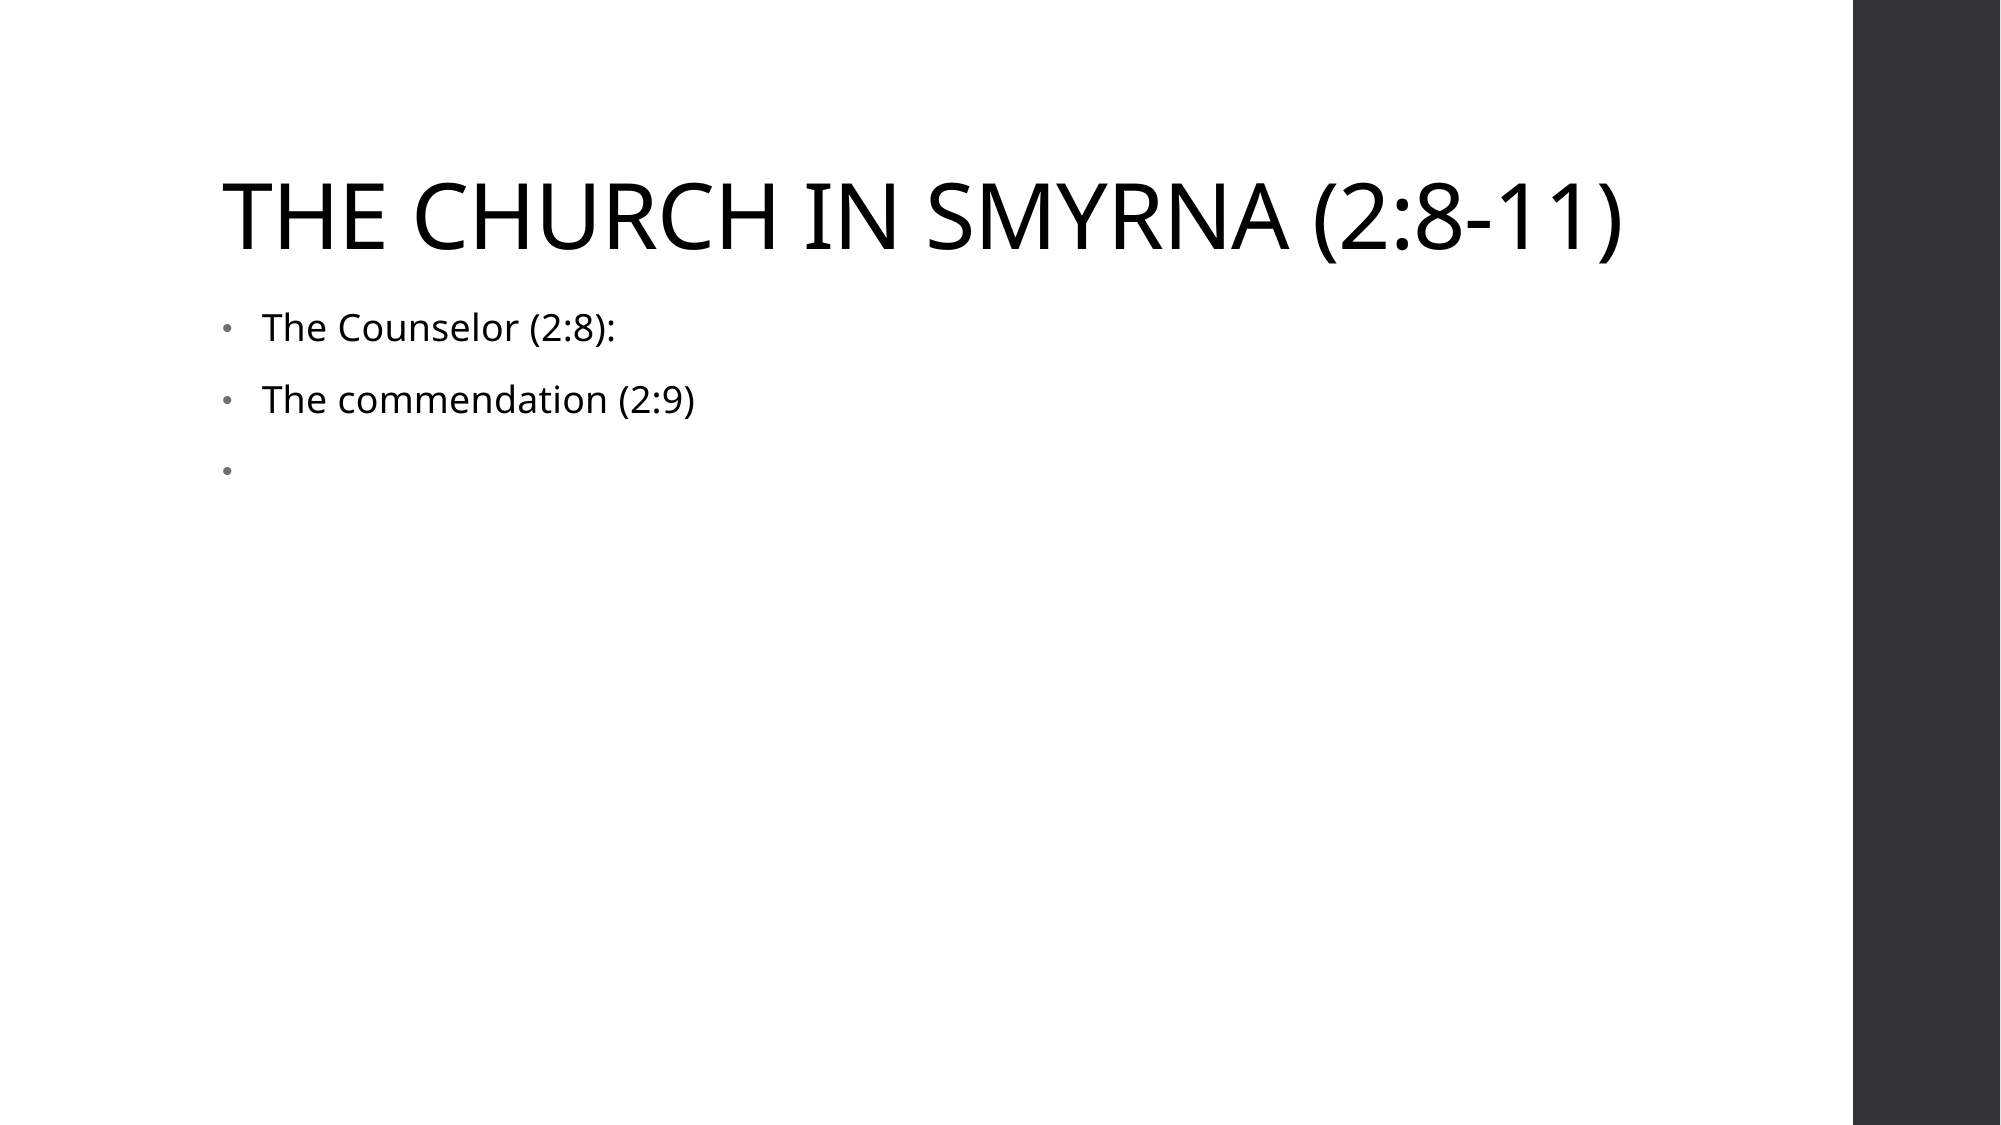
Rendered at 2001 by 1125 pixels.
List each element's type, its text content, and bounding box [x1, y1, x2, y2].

list The Counselor (2:8): The commendation (2:9) [206, 299, 1617, 1014]
title THE CHURCH IN SMYRNA (2:8-11) [206, 60, 1797, 278]
